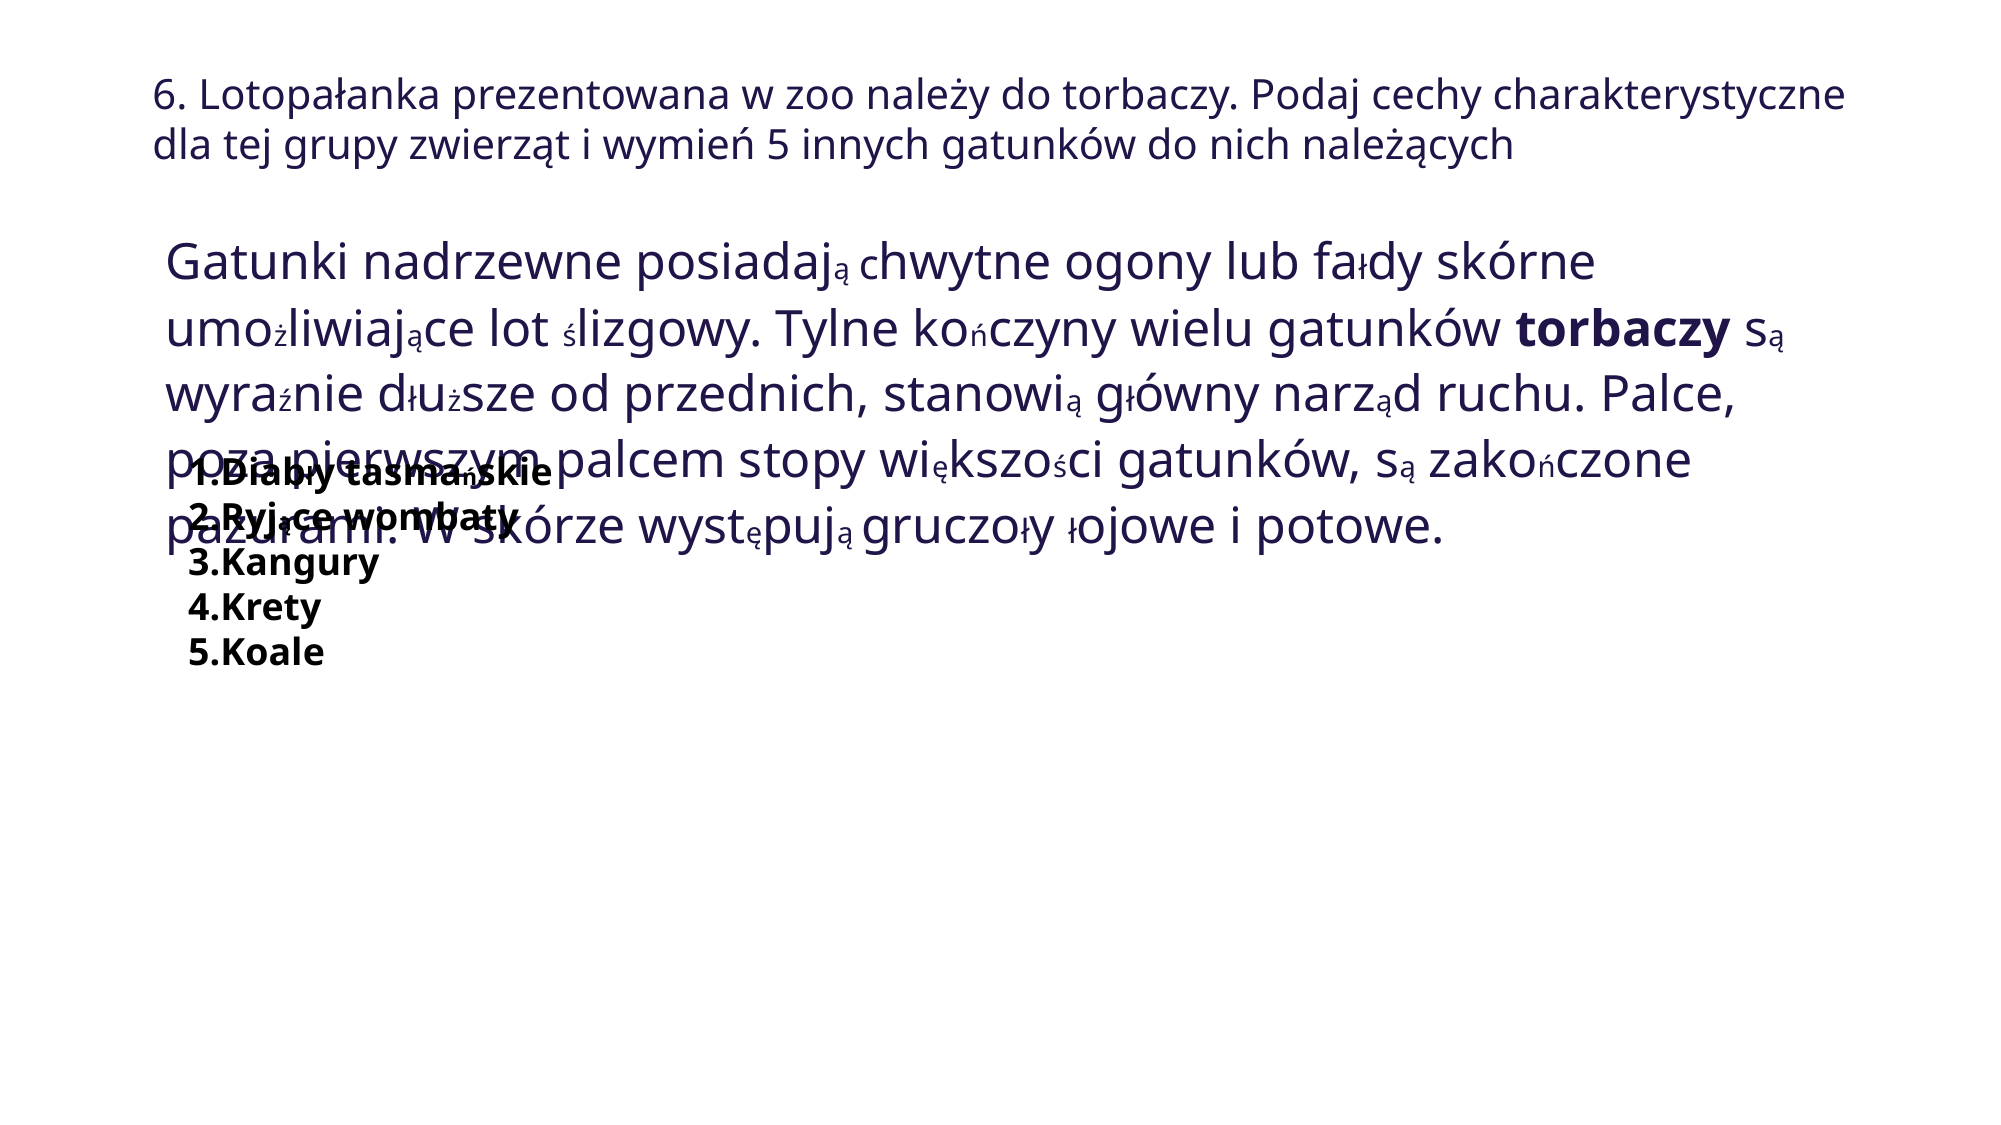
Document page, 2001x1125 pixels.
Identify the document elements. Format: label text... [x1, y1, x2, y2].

title 6. Lotopałanka prezentowana w zoo należy do torbaczy. Podaj cechy charakterystyczne dla tej grupy zwierząt i wymień 5 innych gatunków do nich należących [137, 59, 1900, 278]
text_box 1.Diabły tasmańskie 2.Ryjące wombaty 3.Kangury 4.Krety 5.Koale [173, 440, 973, 683]
list Gatunki nadrzewne posiadają chwytne ogony lub fałdy skórne umożliwiające lot ślizgowy. Tylne kończyny wielu gatunków torbaczy są wyraźnie dłuższe od przednich, stanowią główny narząd ruchu. Palce, poza pierwszym palcem stopy większości gatunków, są zakończone pazurami. W skórze występują gruczoły łojowe i potowe. [150, 216, 1876, 931]
